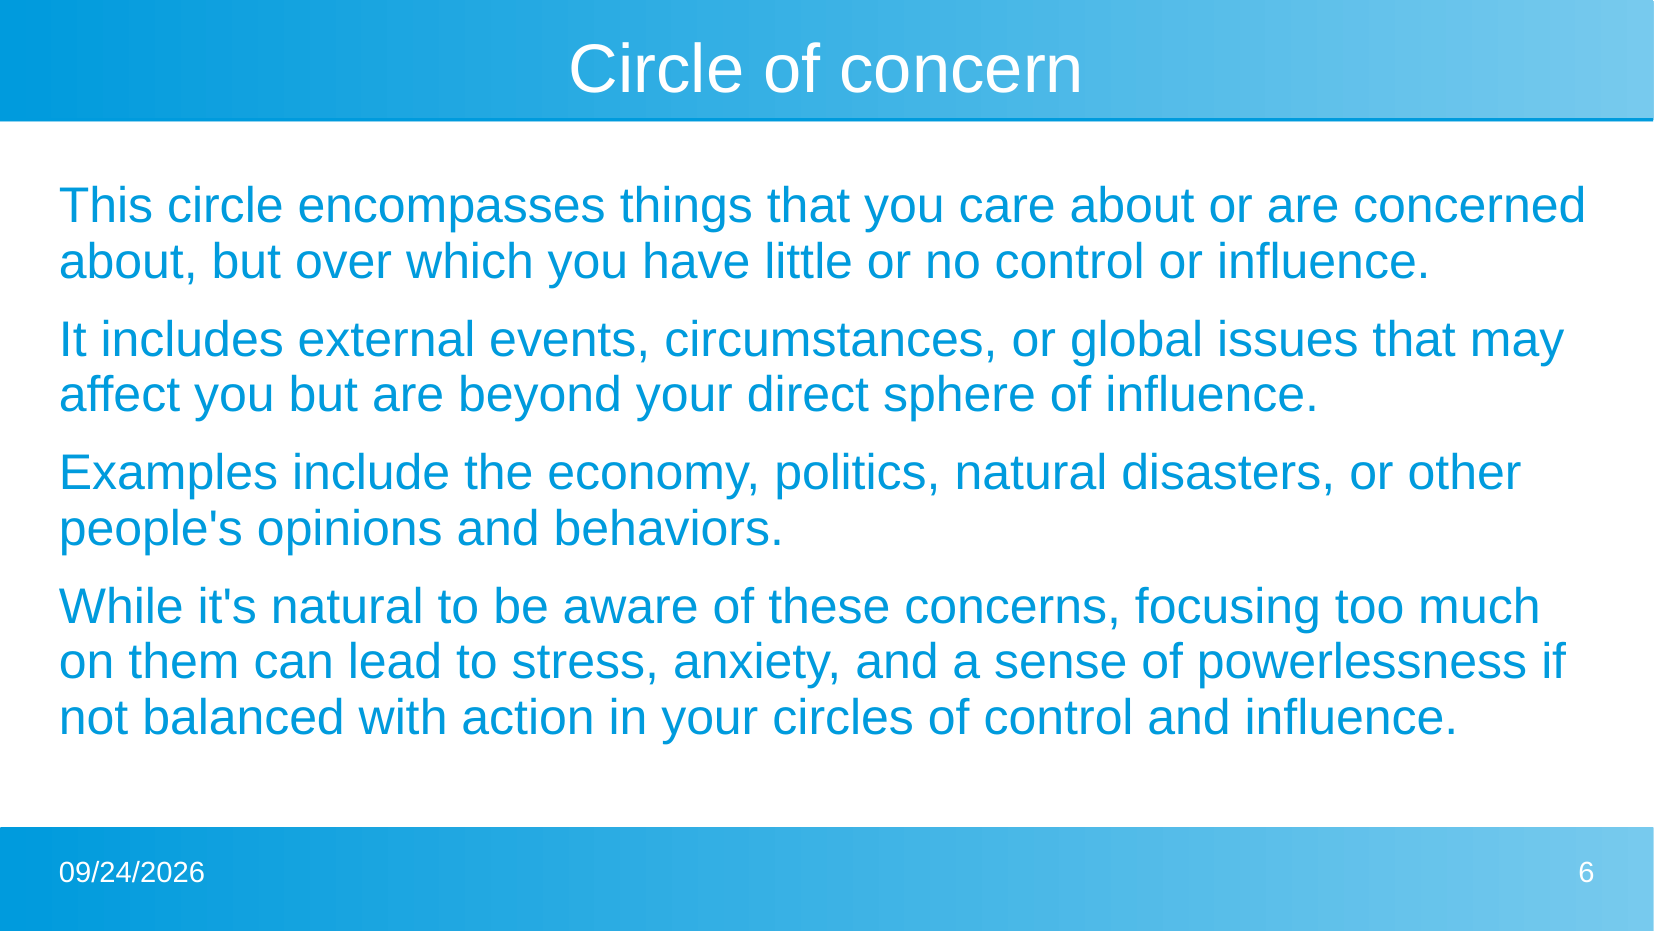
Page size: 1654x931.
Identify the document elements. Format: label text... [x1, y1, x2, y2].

title Circle of concern [59, 29, 1595, 108]
list This circle encompasses things that you care about or are concerned about, but over which you have little or no control or influence. It includes external events, circumstances, or global issues that may affect you but are beyond your direct sphere of influence. Examples include the economy, politics, natural disasters, or other people's opinions and behaviors. While it's natural to be aware of these concerns, focusing too much on them can lead to stress, anxiety, and a sense of powerlessness if not balanced with action in your circles of control and influence. [59, 177, 1595, 768]
